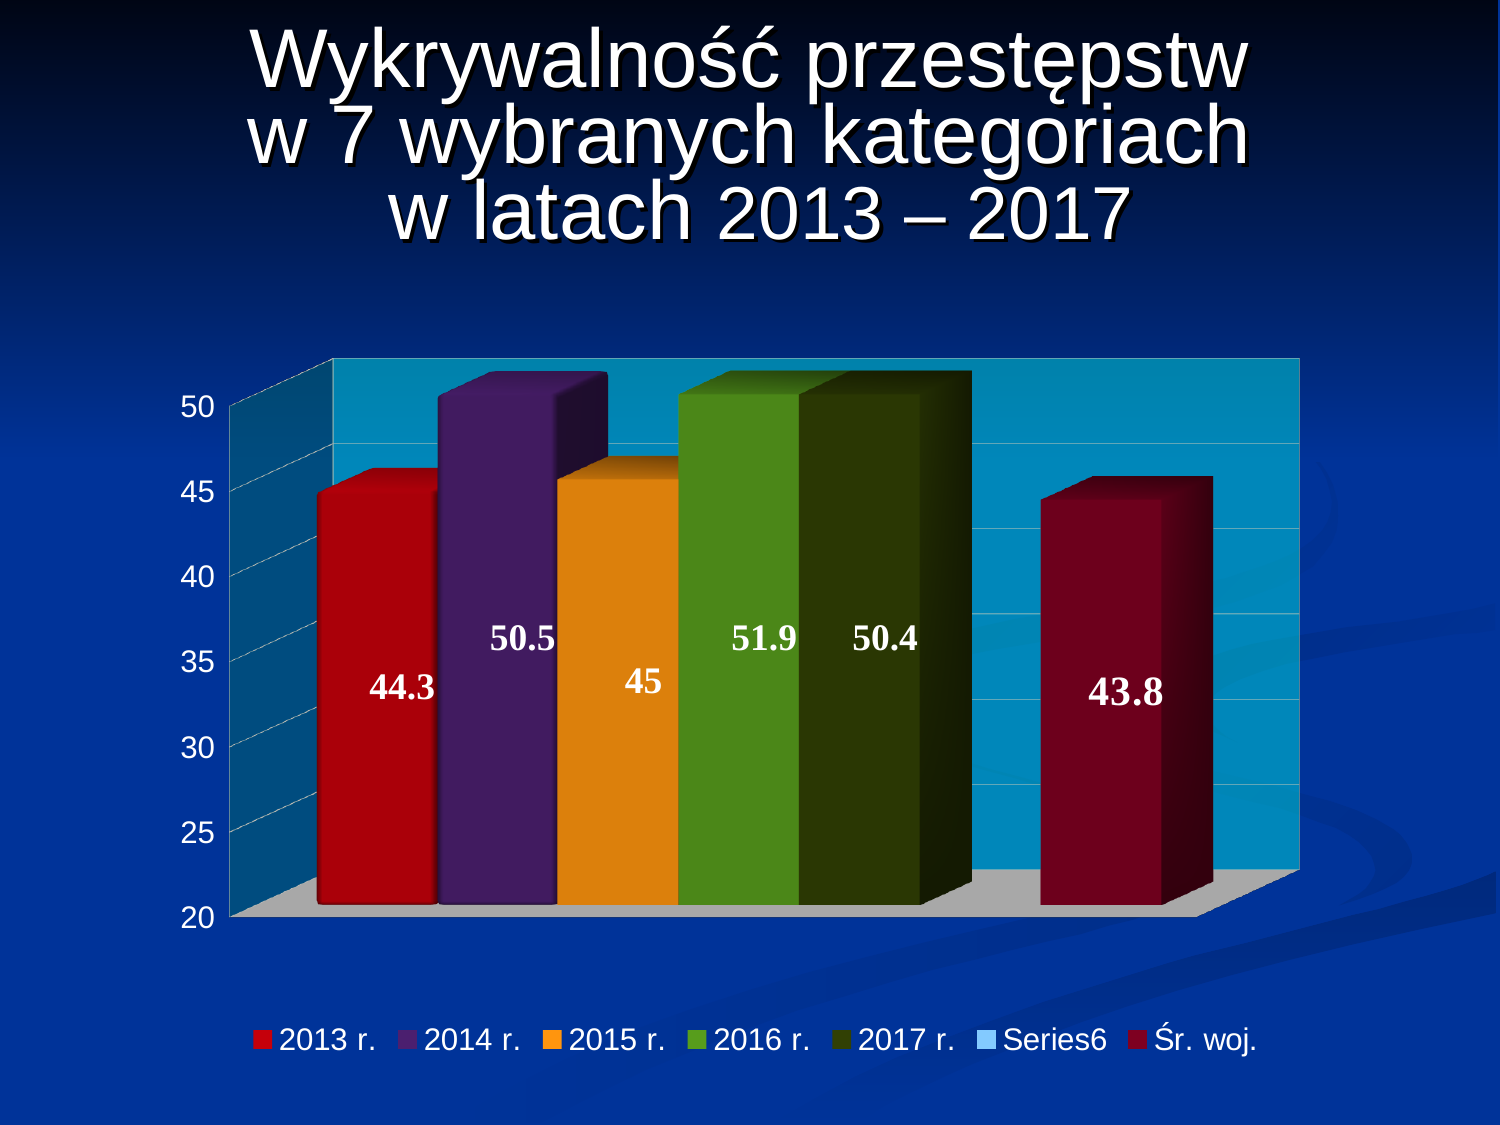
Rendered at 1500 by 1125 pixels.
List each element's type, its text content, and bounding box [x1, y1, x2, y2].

title Wykrywalność przestępstw w 7 wybranych kategoriach w latach 2013 – 2017 [75, 35, 1424, 260]
chart [130, 330, 1382, 1063]
